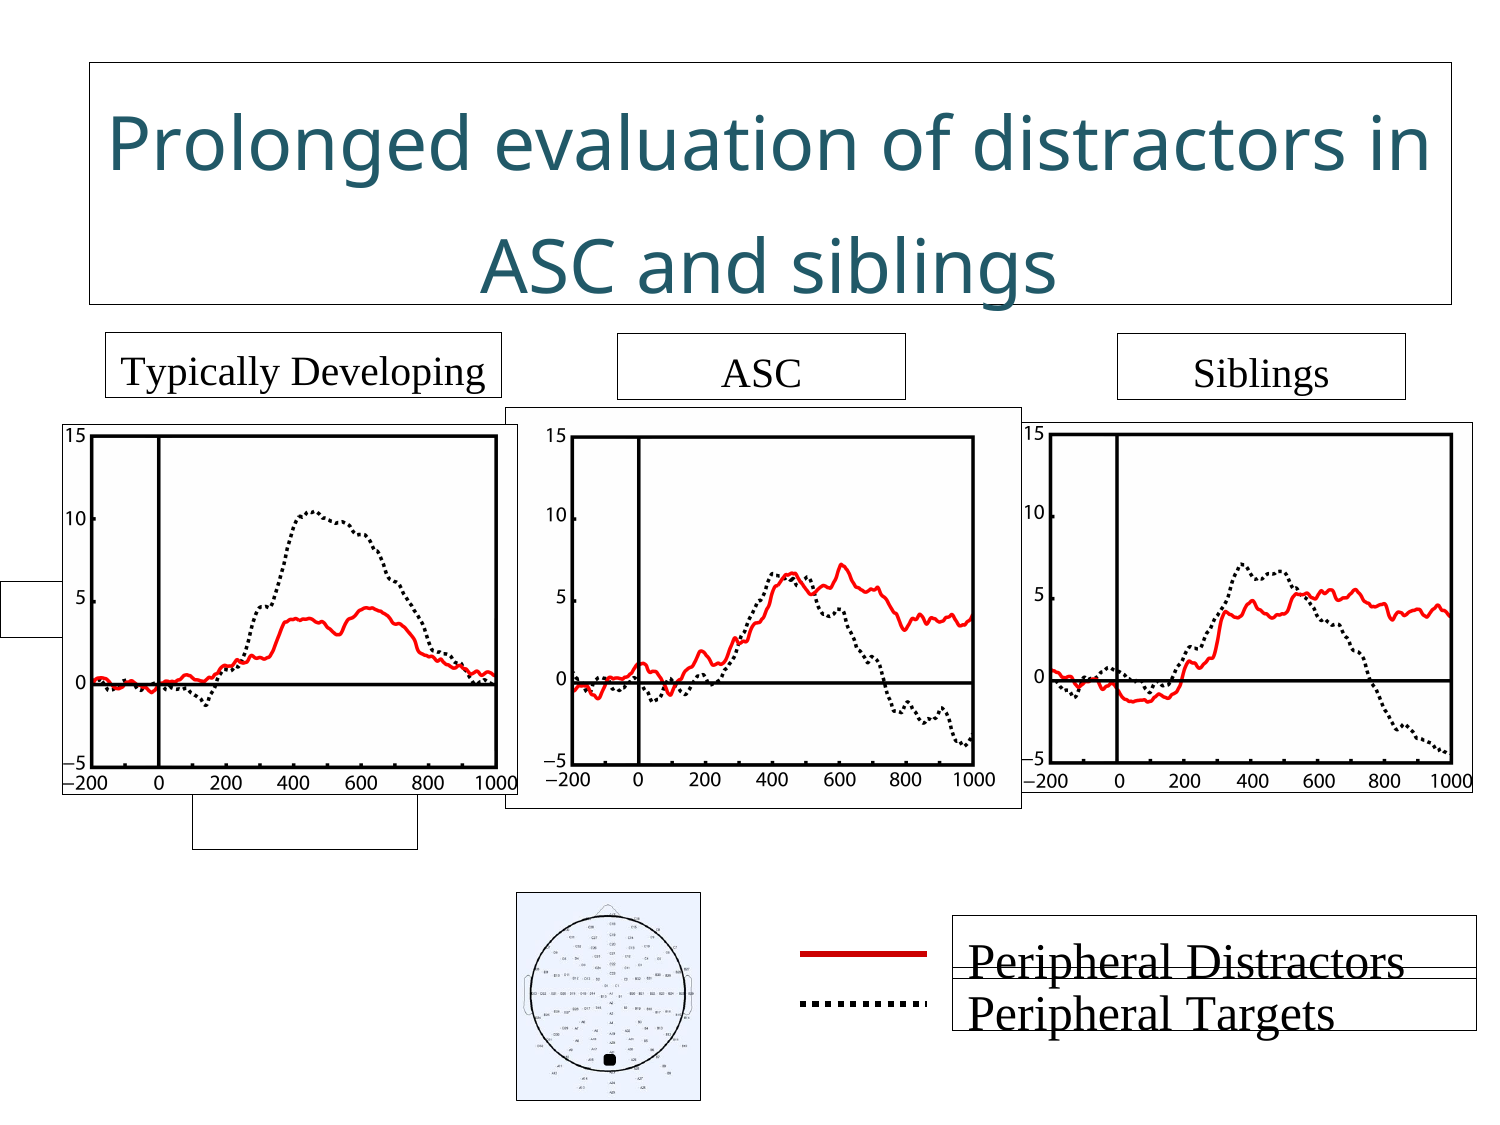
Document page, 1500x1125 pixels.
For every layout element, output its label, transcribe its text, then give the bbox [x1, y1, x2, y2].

text_box µV [0, 581, 62, 638]
text_box Peripheral Distractors [952, 915, 1477, 967]
picture [62, 407, 1473, 809]
text_box Siblings [1117, 333, 1406, 400]
text_box [605, 1056, 614, 1064]
text_box Peripheral Targets [952, 967, 1477, 1031]
picture [516, 892, 700, 1100]
text_box Prolonged evaluation of distractors in ASC and siblings [89, 62, 1452, 305]
text_box Typically Developing [105, 332, 502, 398]
text_box Time (ms) [192, 795, 418, 850]
text_box ASC [617, 333, 906, 400]
